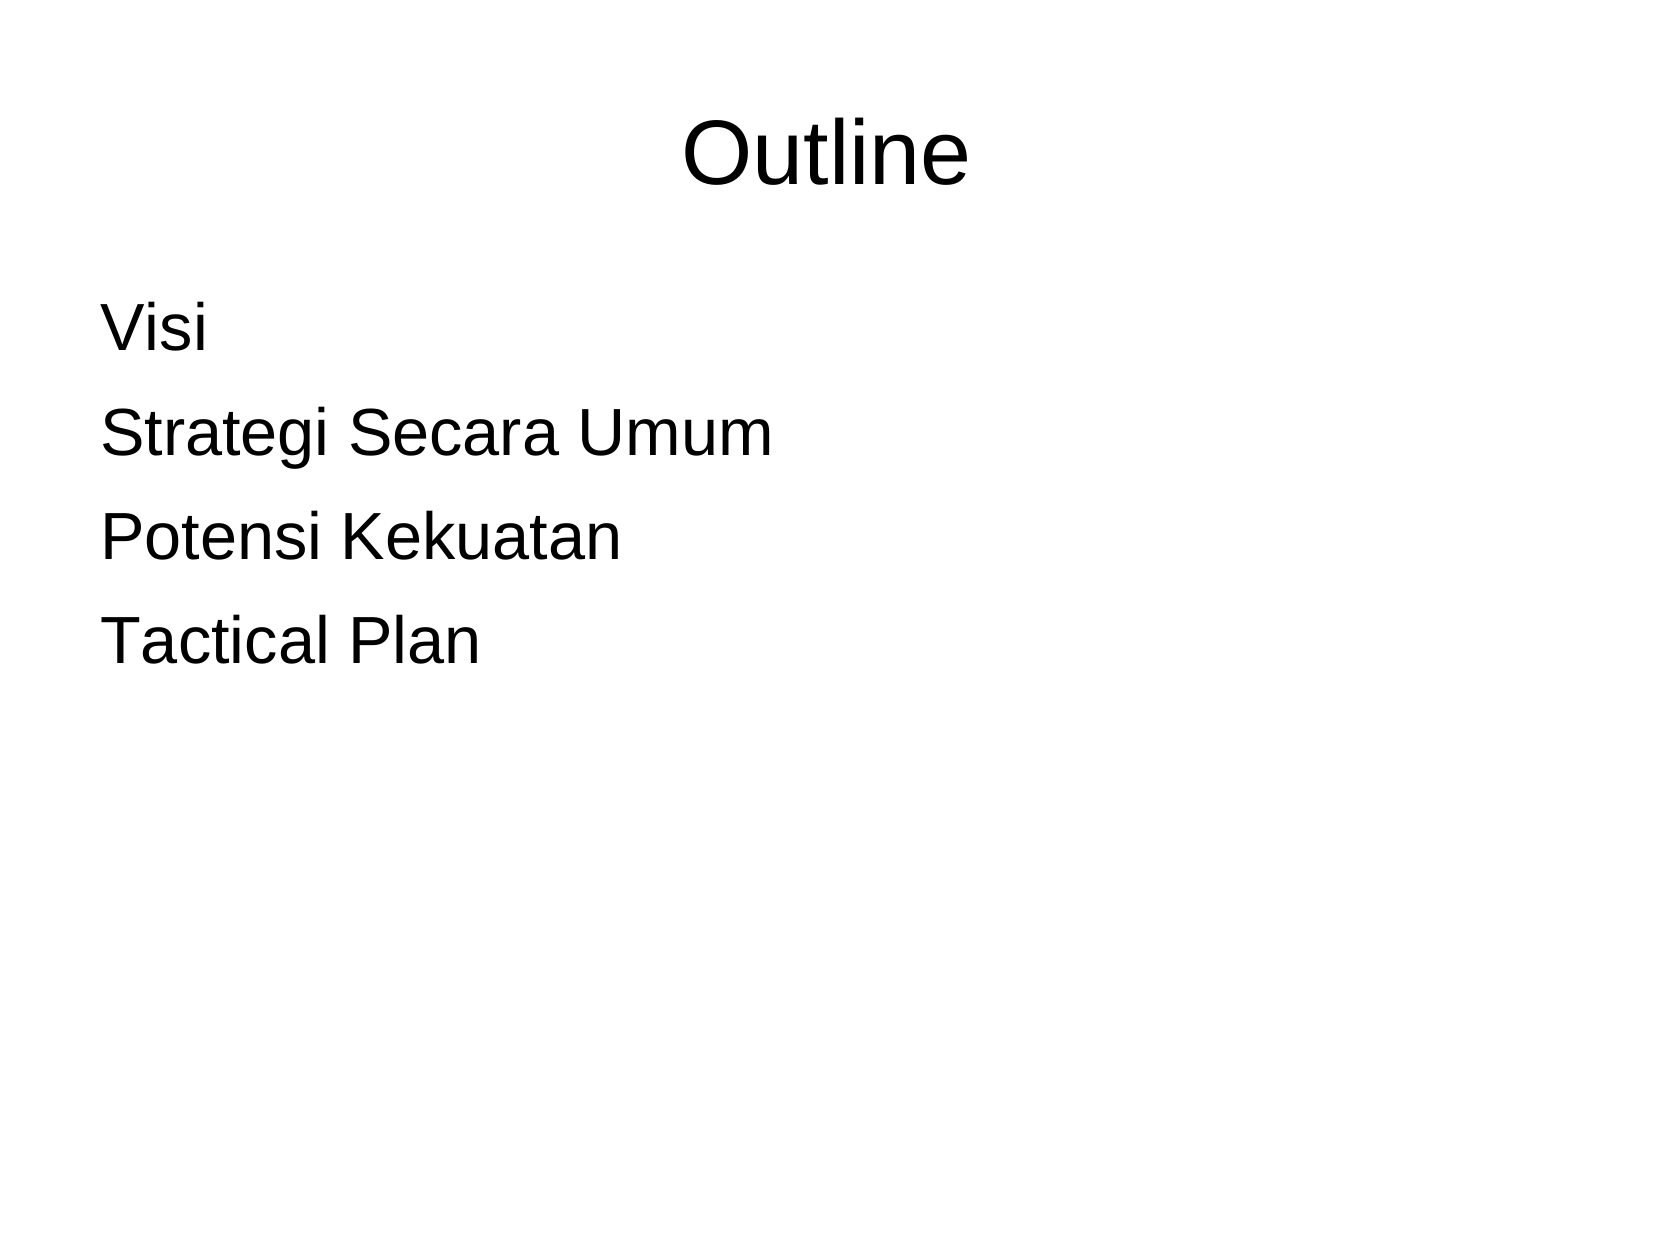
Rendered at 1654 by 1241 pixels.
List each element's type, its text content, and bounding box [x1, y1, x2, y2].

list Visi Strategi Secara Umum Potensi Kekuatan Tactical Plan [82, 290, 1571, 1094]
title Outline [82, 49, 1571, 257]
